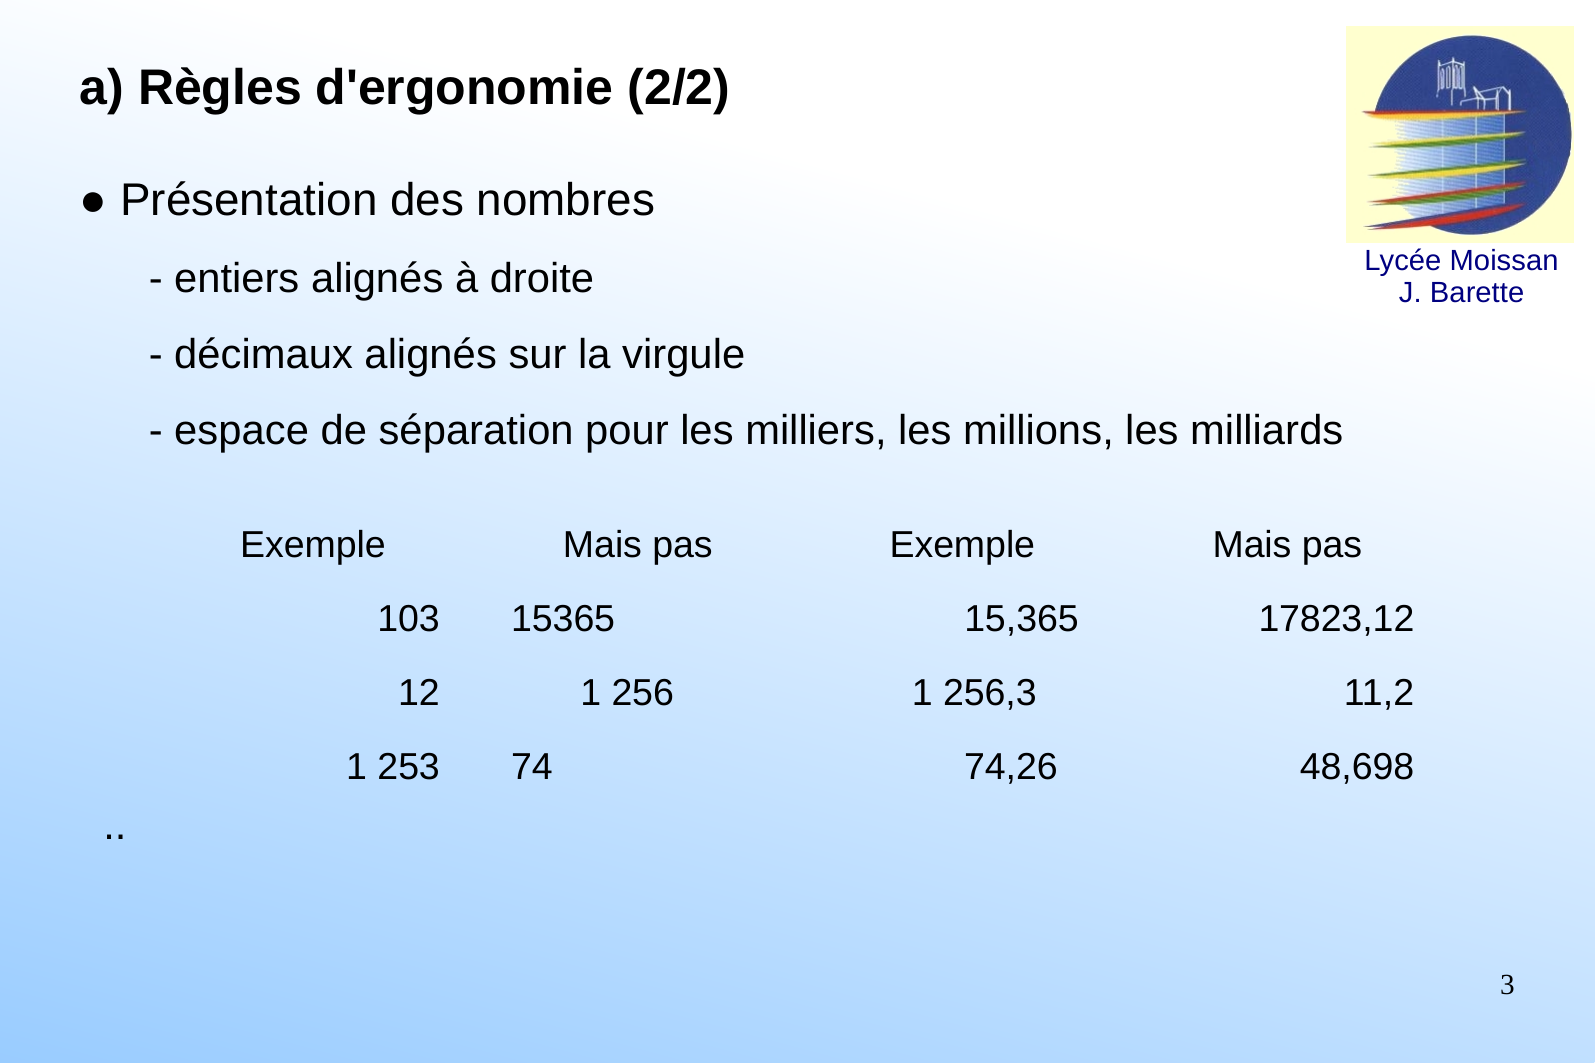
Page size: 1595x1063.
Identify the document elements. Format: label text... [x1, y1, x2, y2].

table_cell 48,698 [1125, 737, 1450, 811]
table_cell 11,2 [1125, 664, 1450, 737]
table_cell 103 [151, 590, 475, 664]
text_box .. [88, 701, 153, 916]
table_cell 74,26 [800, 737, 1125, 811]
picture [1346, 26, 1574, 236]
table_cell 17823,12 [1125, 590, 1450, 664]
table_cell 1 256,3 [800, 664, 1125, 737]
table_header Exemple [800, 516, 1125, 590]
table_header Mais pas [1125, 516, 1450, 590]
table_cell 15,365 [800, 590, 1125, 664]
table_header Exemple [151, 516, 475, 590]
table_cell 1 256 [475, 664, 800, 737]
table_cell 74 [475, 737, 800, 811]
text_box Lycée Moissan J. Barette [1328, 236, 1595, 325]
table_cell 1 253 [153, 737, 475, 811]
list a) Règles d'ergonomie (2/2) ● Présentation des nombres - entiers alignés à droite - décimaux alignés sur la virgule - espace de séparation pour les milliers, les millions, les milliards [79, 59, 1515, 916]
table_cell 15365 [475, 590, 800, 664]
table_cell 12 [151, 664, 475, 737]
table_header Mais pas [475, 516, 800, 590]
